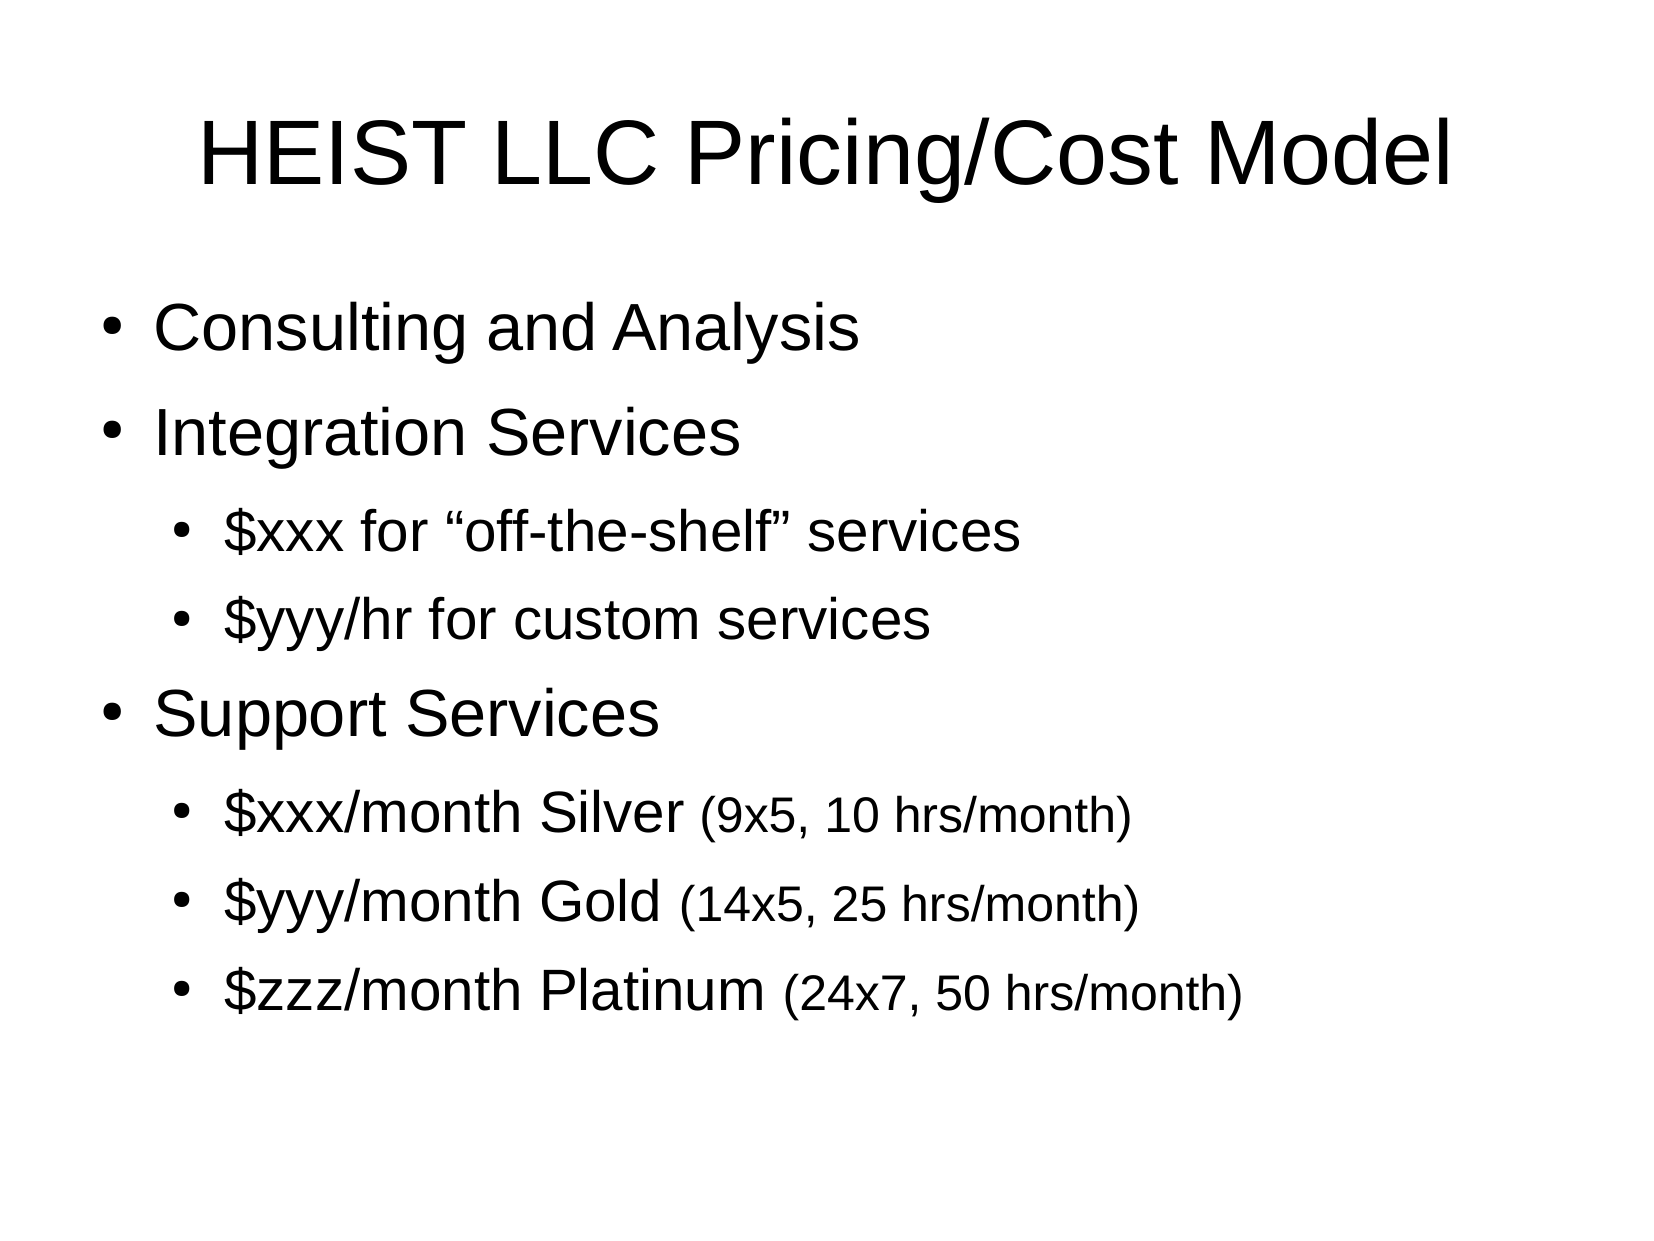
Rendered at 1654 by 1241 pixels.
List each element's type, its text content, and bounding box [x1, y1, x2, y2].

list Consulting and Analysis Integration Services $xxx for “off-the-shelf” services $yyy/hr for custom services Support Services $xxx/month Silver (9x5, 10 hrs/month) $yyy/month Gold (14x5, 25 hrs/month) $zzz/month Platinum (24x7, 50 hrs/month) [82, 290, 1571, 1109]
title HEIST LLC Pricing/Cost Model [82, 49, 1571, 257]
